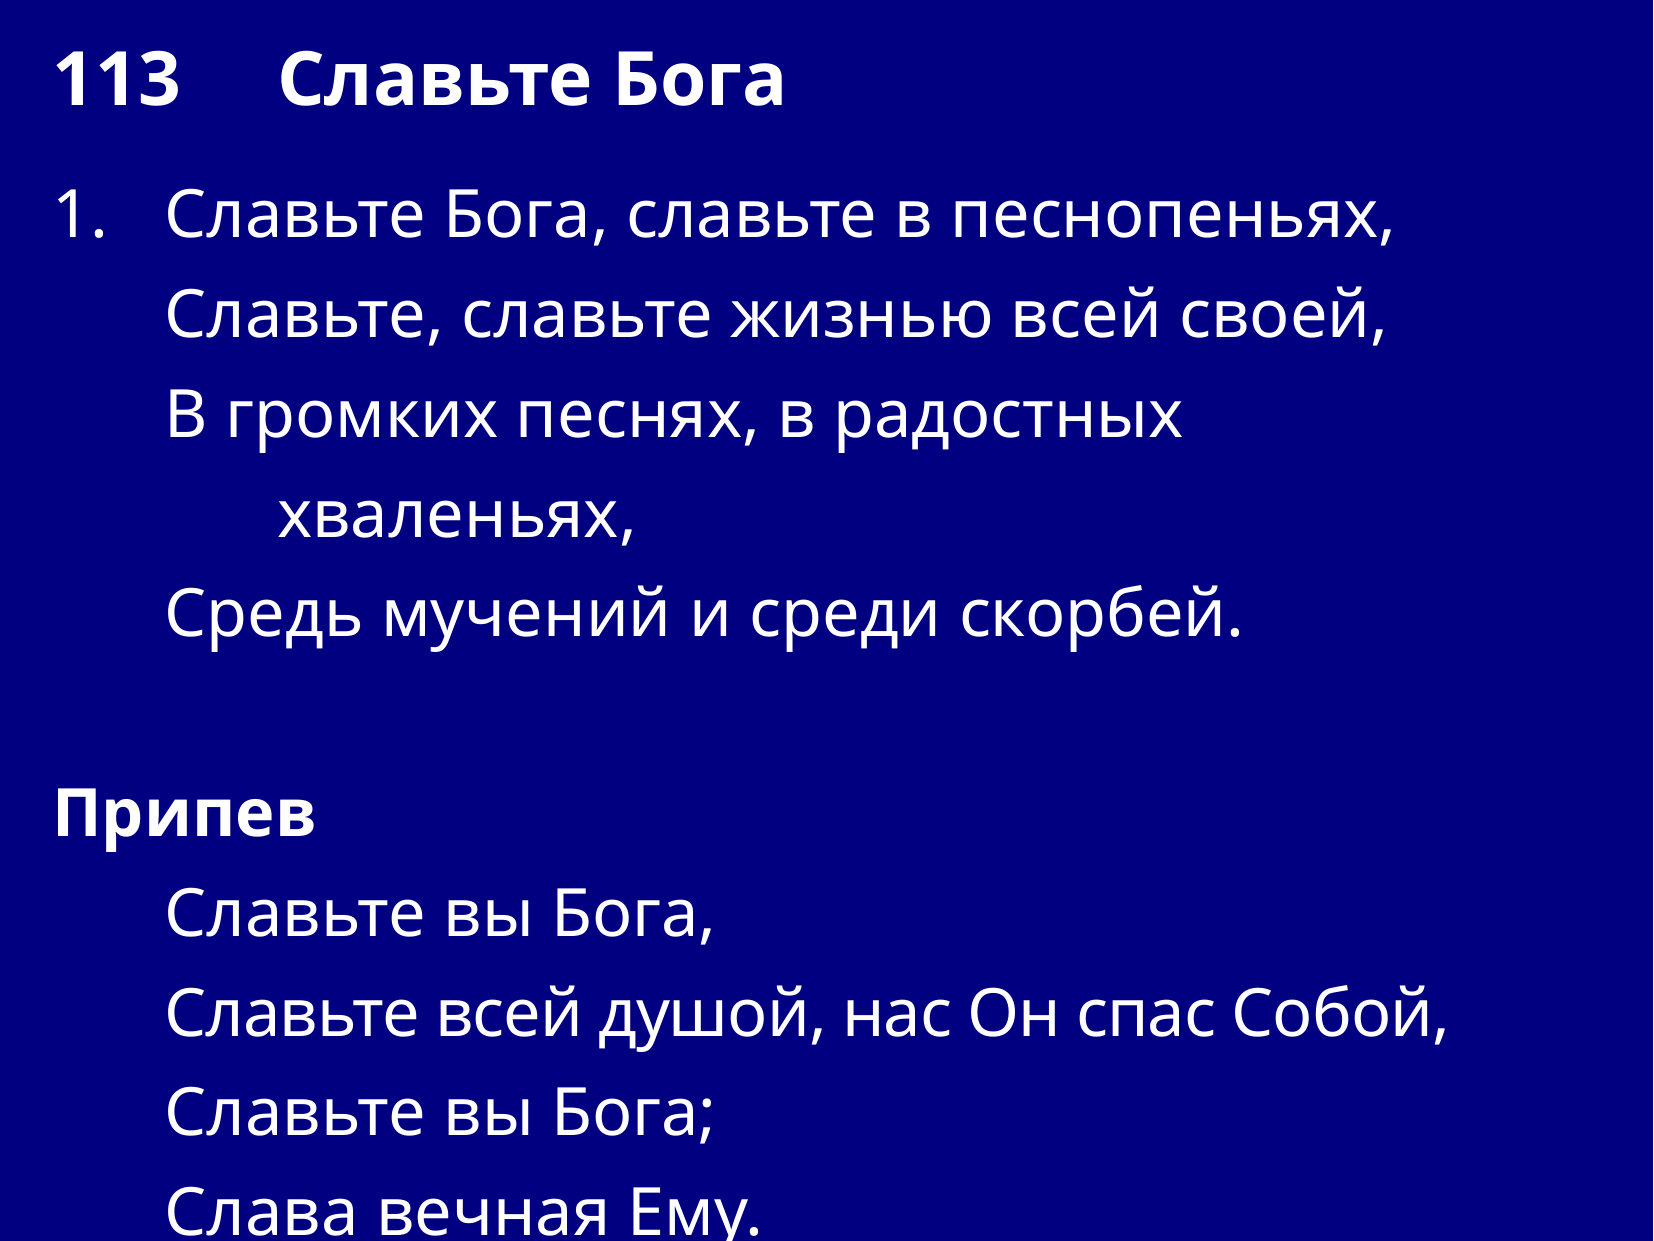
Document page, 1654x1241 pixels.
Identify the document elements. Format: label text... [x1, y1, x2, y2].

text_box 113 Славьте Бога [37, 18, 1538, 131]
text_box 1. Славьте Бога, славьте в песнопеньях, Славьте, славьте жизнью всей своей, В громких песнях, в радостных хваленьях, Средь мучений и среди скорбей. Припев Славьте вы Бога, Славьте всей душой, нас Он спас Собой, Славьте вы Бога; Слава вечная Ему. [37, 150, 1653, 1163]
